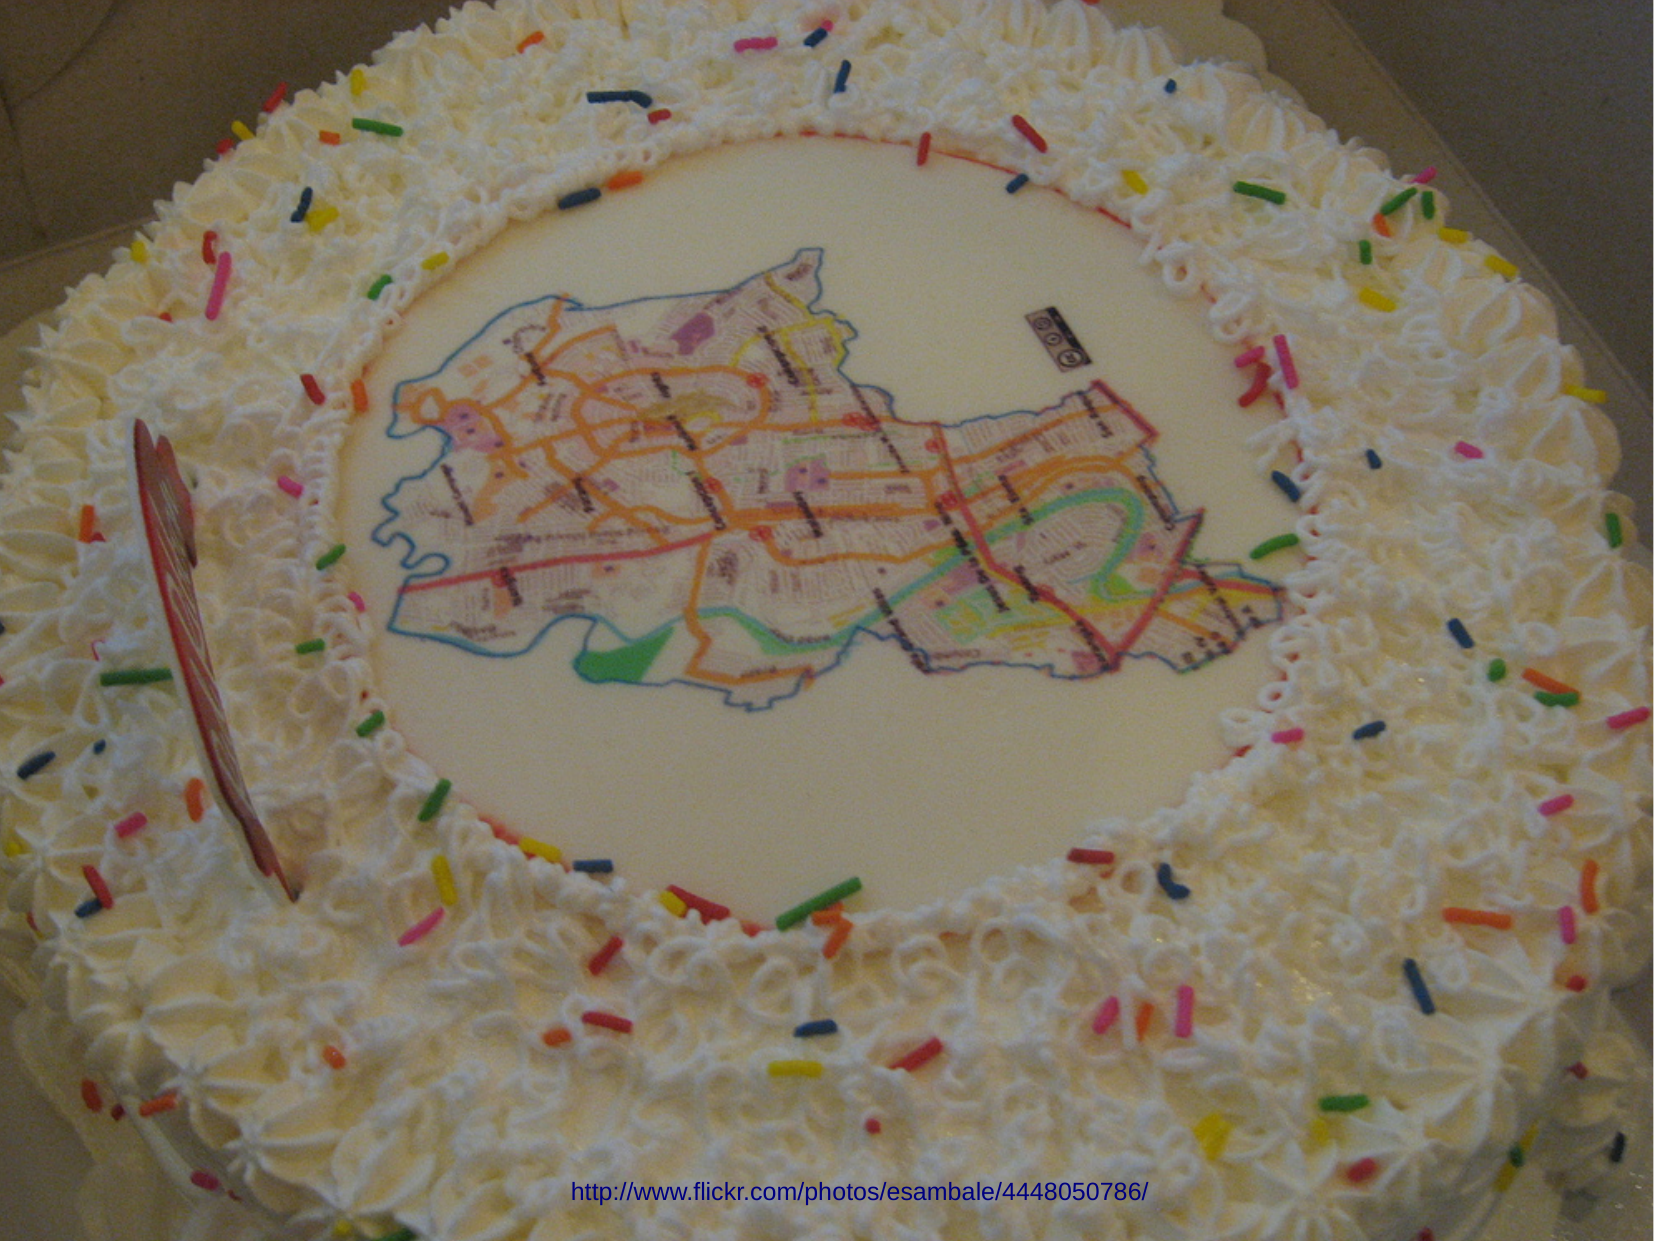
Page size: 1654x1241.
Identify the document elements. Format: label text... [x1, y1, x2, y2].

text_box http://www.flickr.com/photos/esambale/4448050786/ [487, 1125, 1234, 1241]
picture [0, 0, 1654, 1241]
